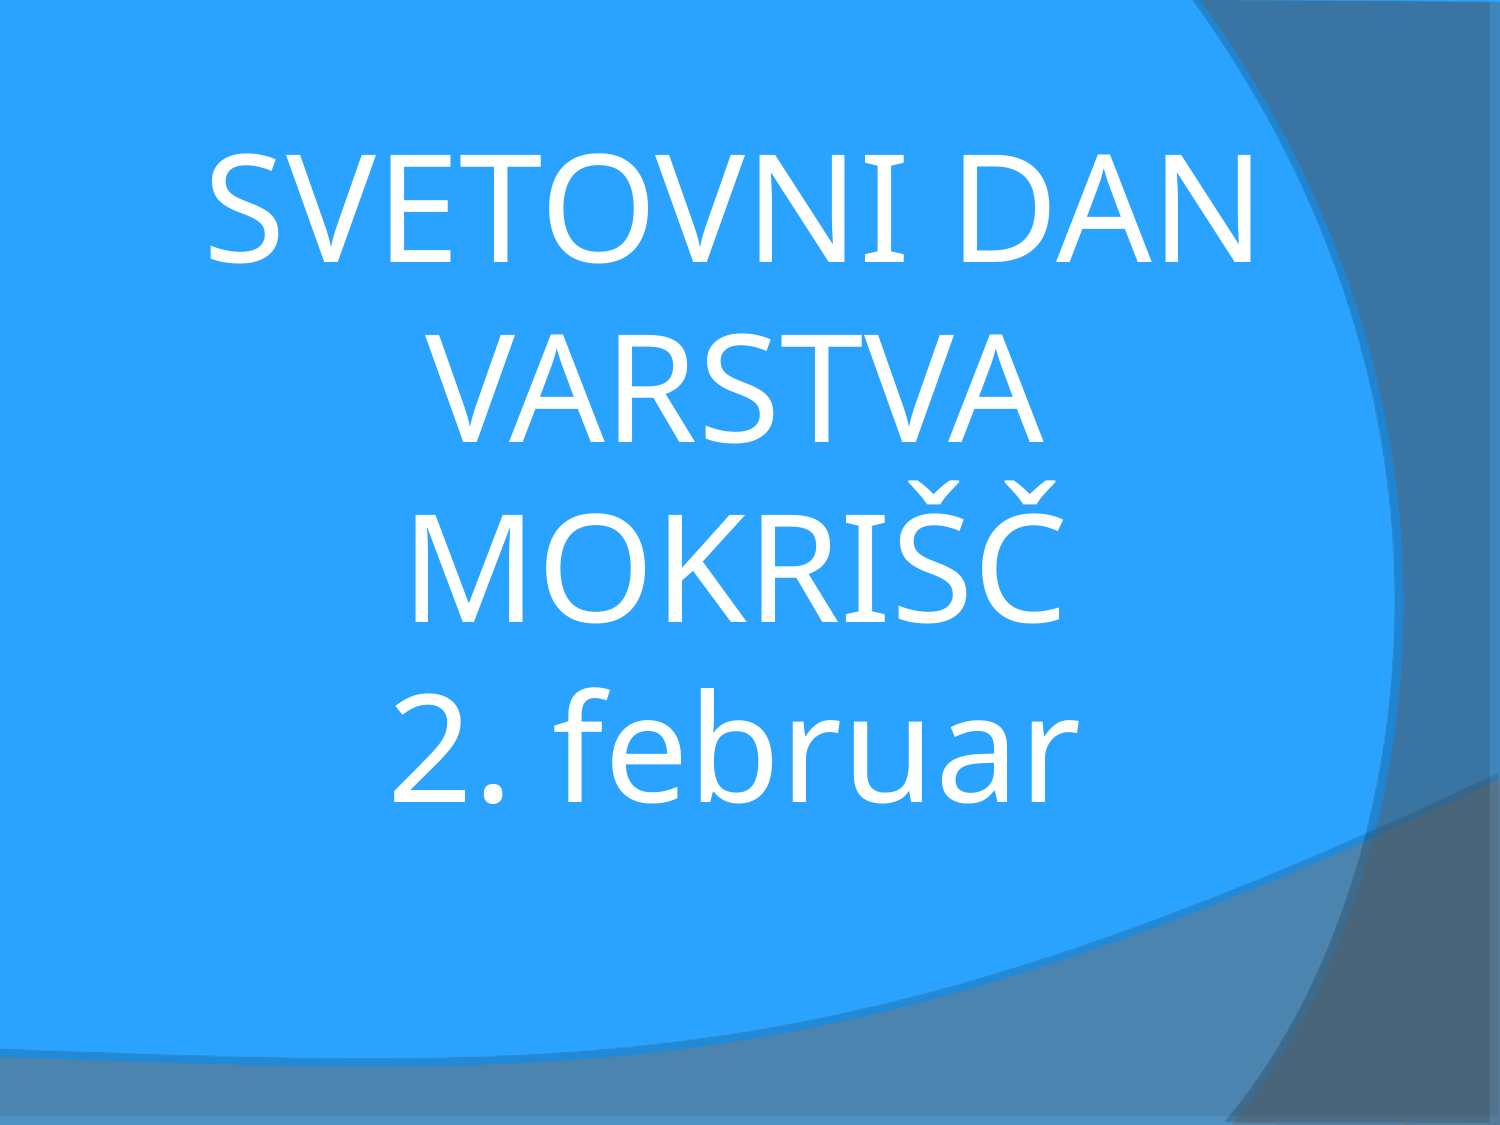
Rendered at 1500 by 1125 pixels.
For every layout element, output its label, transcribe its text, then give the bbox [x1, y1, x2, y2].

list SVETOVNI DAN VARSTVA MOKRIŠČ 2. februar [75, 105, 1395, 1005]
